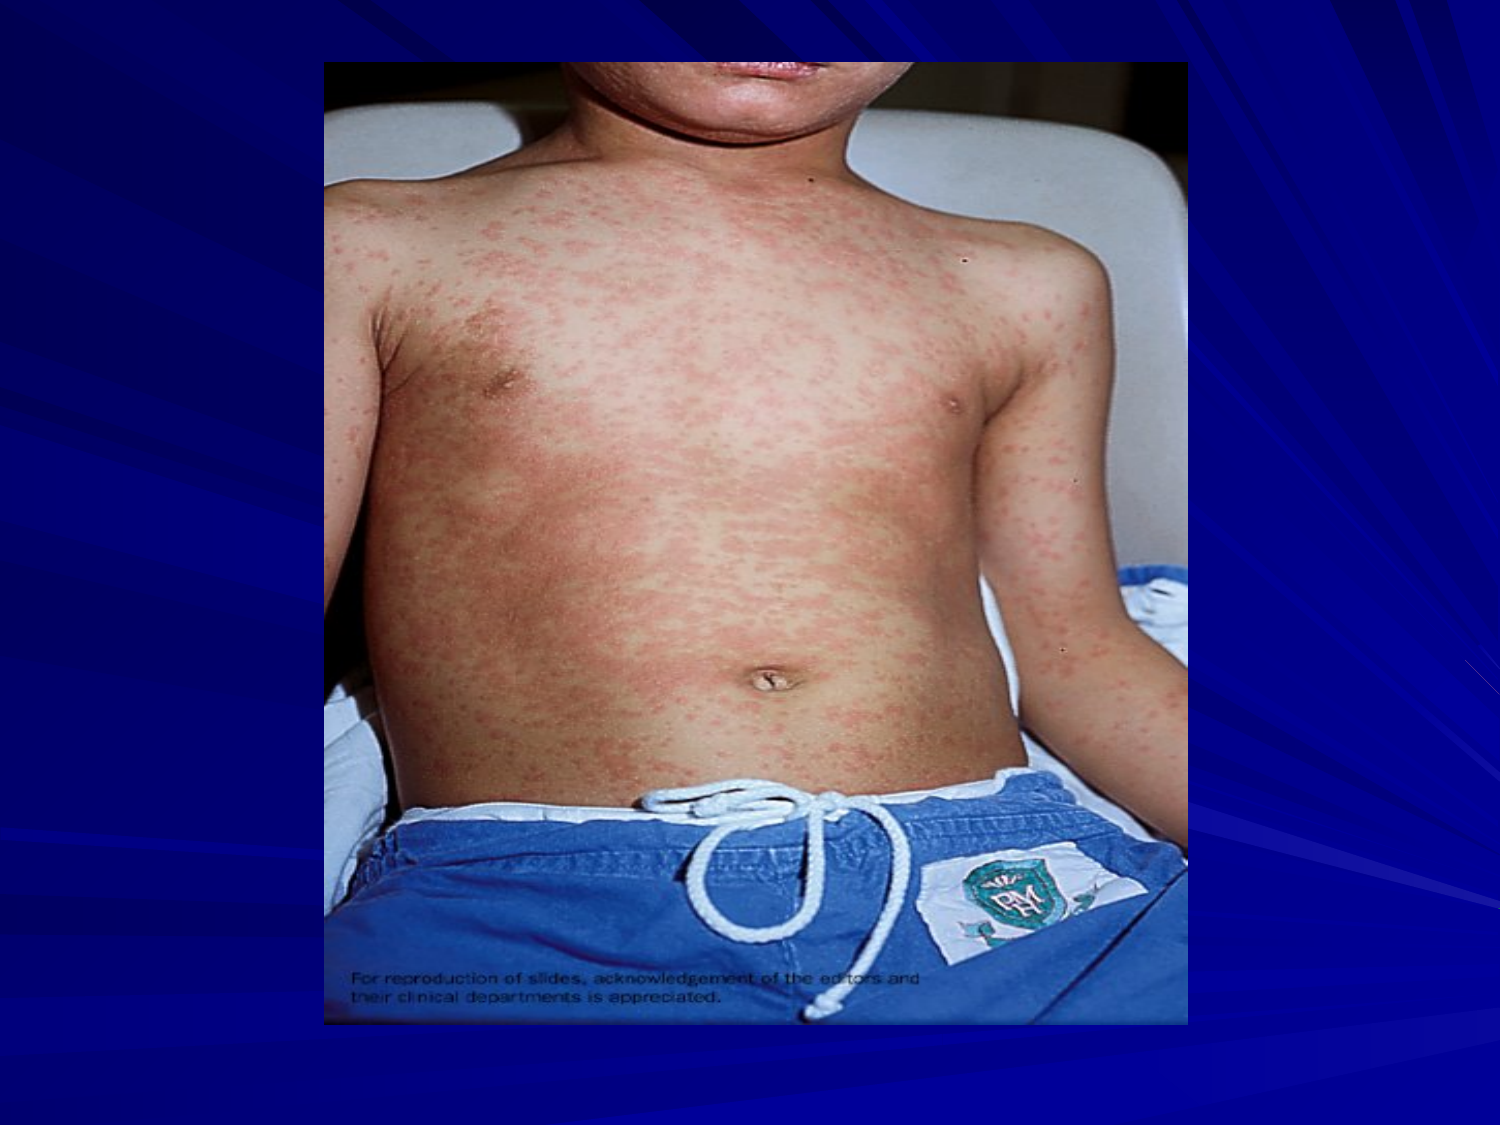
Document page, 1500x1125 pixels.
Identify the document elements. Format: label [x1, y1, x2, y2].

picture [324, 62, 1188, 1026]
